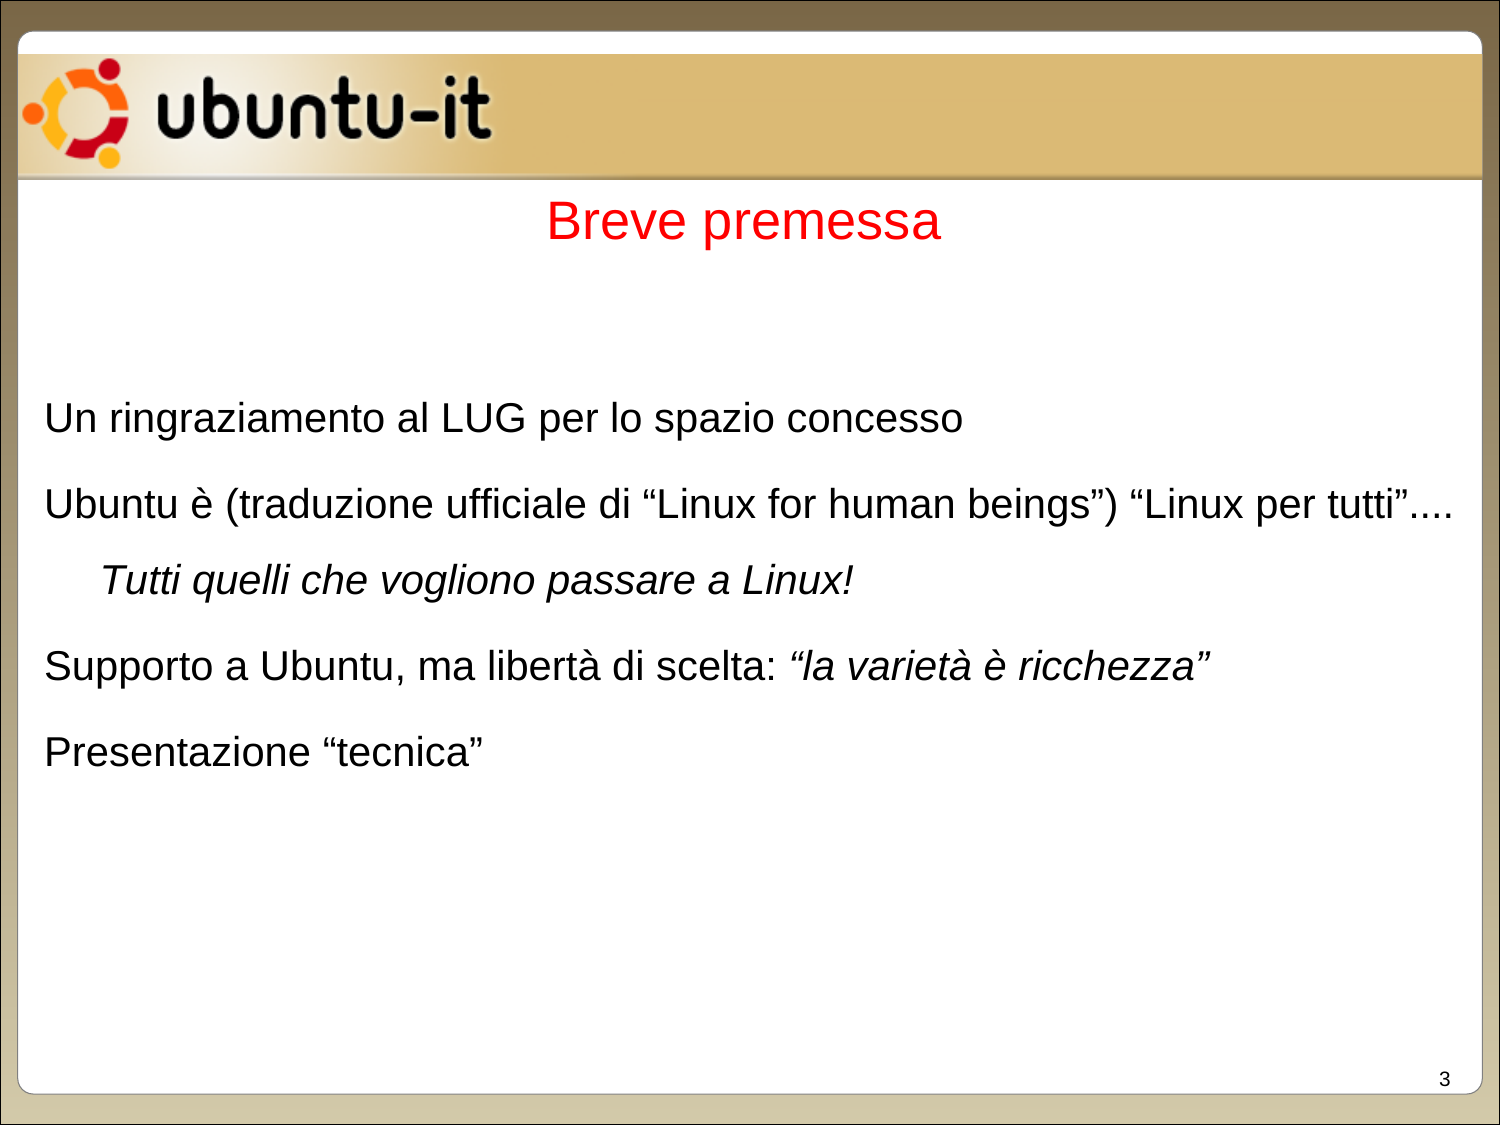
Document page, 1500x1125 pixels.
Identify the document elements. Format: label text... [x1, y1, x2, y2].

picture [18, 54, 1483, 180]
title Breve premessa [17, 178, 1471, 262]
list Un ringraziamento al LUG per lo spazio concesso Ubuntu è (traduzione ufficiale di “Linux for human beings”) “Linux per tutti”.... Tutti quelli che vogliono passare a Linux! Supporto a Ubuntu, ma libertà di scelta: “la varietà è ricchezza” Presentazione “tecnica” [29, 383, 1471, 1059]
